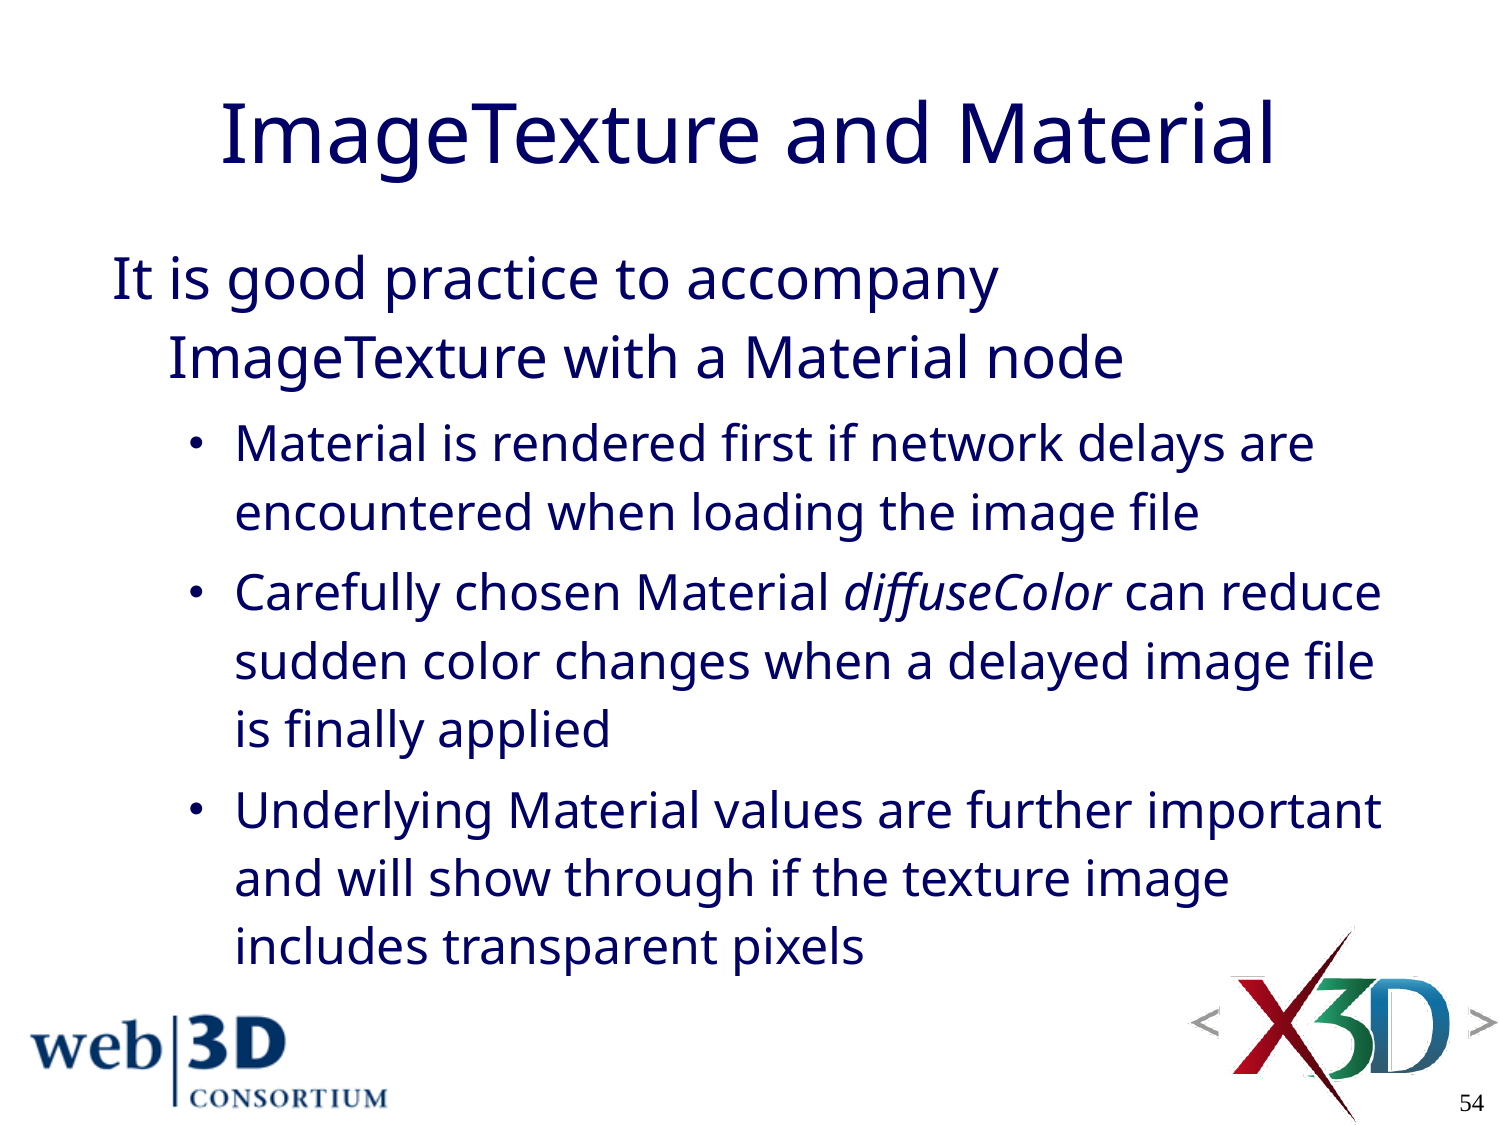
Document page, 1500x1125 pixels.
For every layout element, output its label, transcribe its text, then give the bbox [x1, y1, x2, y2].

picture [12, 998, 413, 1118]
title ImageTexture and Material [112, 37, 1388, 225]
picture [1187, 926, 1500, 1125]
list It is good practice to accompany ImageTexture with a Material node Material is rendered first if network delays are encountered when loading the image file Carefully chosen Material diffuseColor can reduce sudden color changes when a delayed image file is finally applied Underlying Material values are further important and will show through if the texture image includes transparent pixels [112, 237, 1388, 1000]
